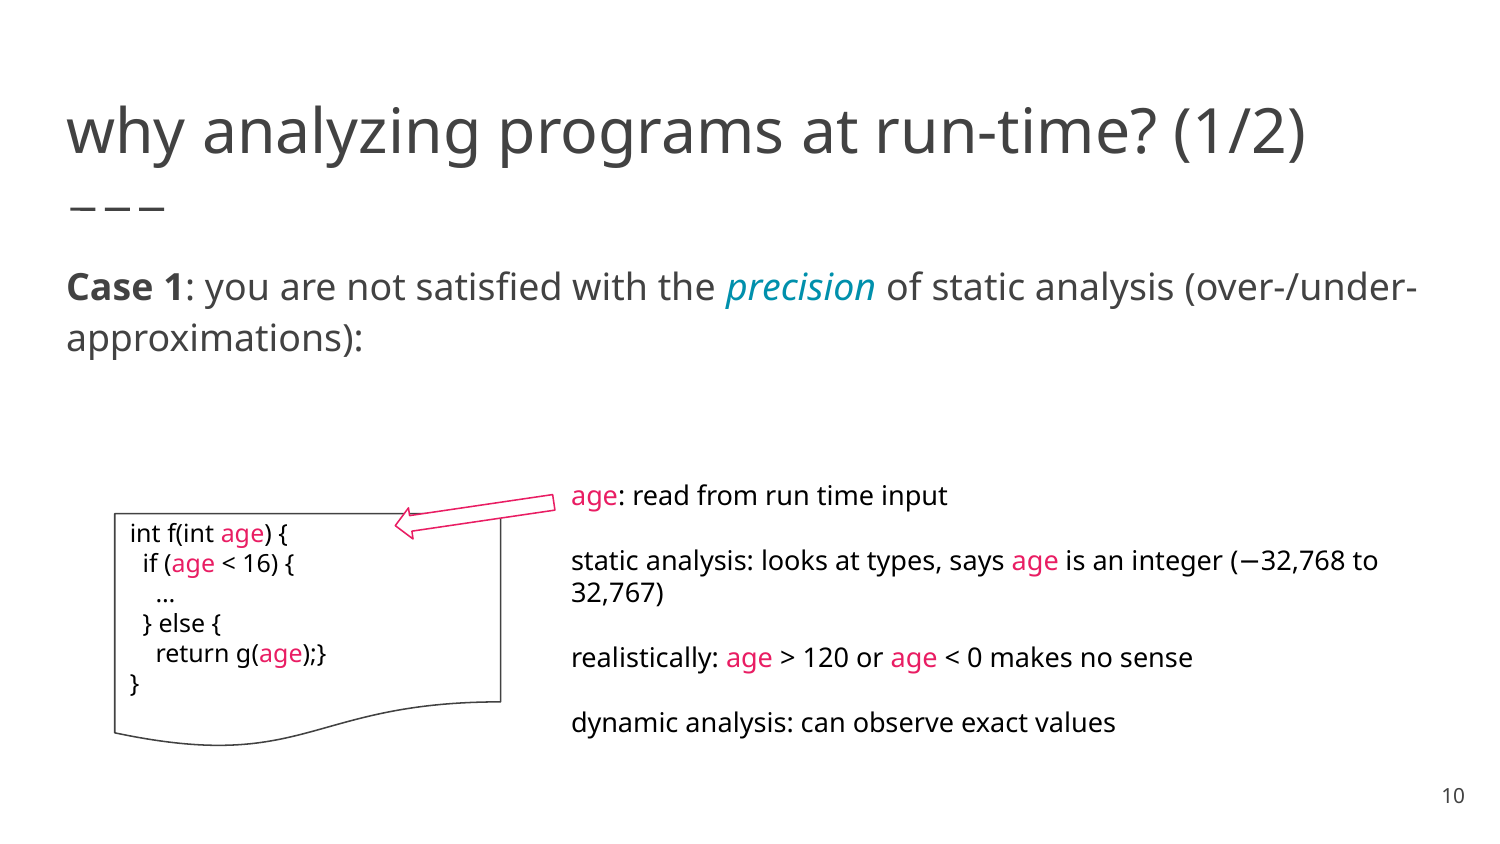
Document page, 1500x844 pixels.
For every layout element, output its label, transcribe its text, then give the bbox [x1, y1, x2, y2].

text_box [395, 494, 555, 539]
text_box int f(int age) { if (age < 16) { … } else { return g(age);} } [114, 513, 501, 746]
title why analyzing programs at run-time? (1/2) [51, 61, 1449, 182]
text_box age: read from run time input static analysis: looks at types, says age is an integer (−32,768 to 32,767) realistically: age > 120 or age < 0 makes no sense dynamic analysis: can observe exact values [556, 463, 1424, 799]
slide_number <number> [1389, 764, 1480, 830]
list Case 1: you are not satisfied with the precision of static analysis (over-/under-approximations): [51, 240, 1449, 433]
